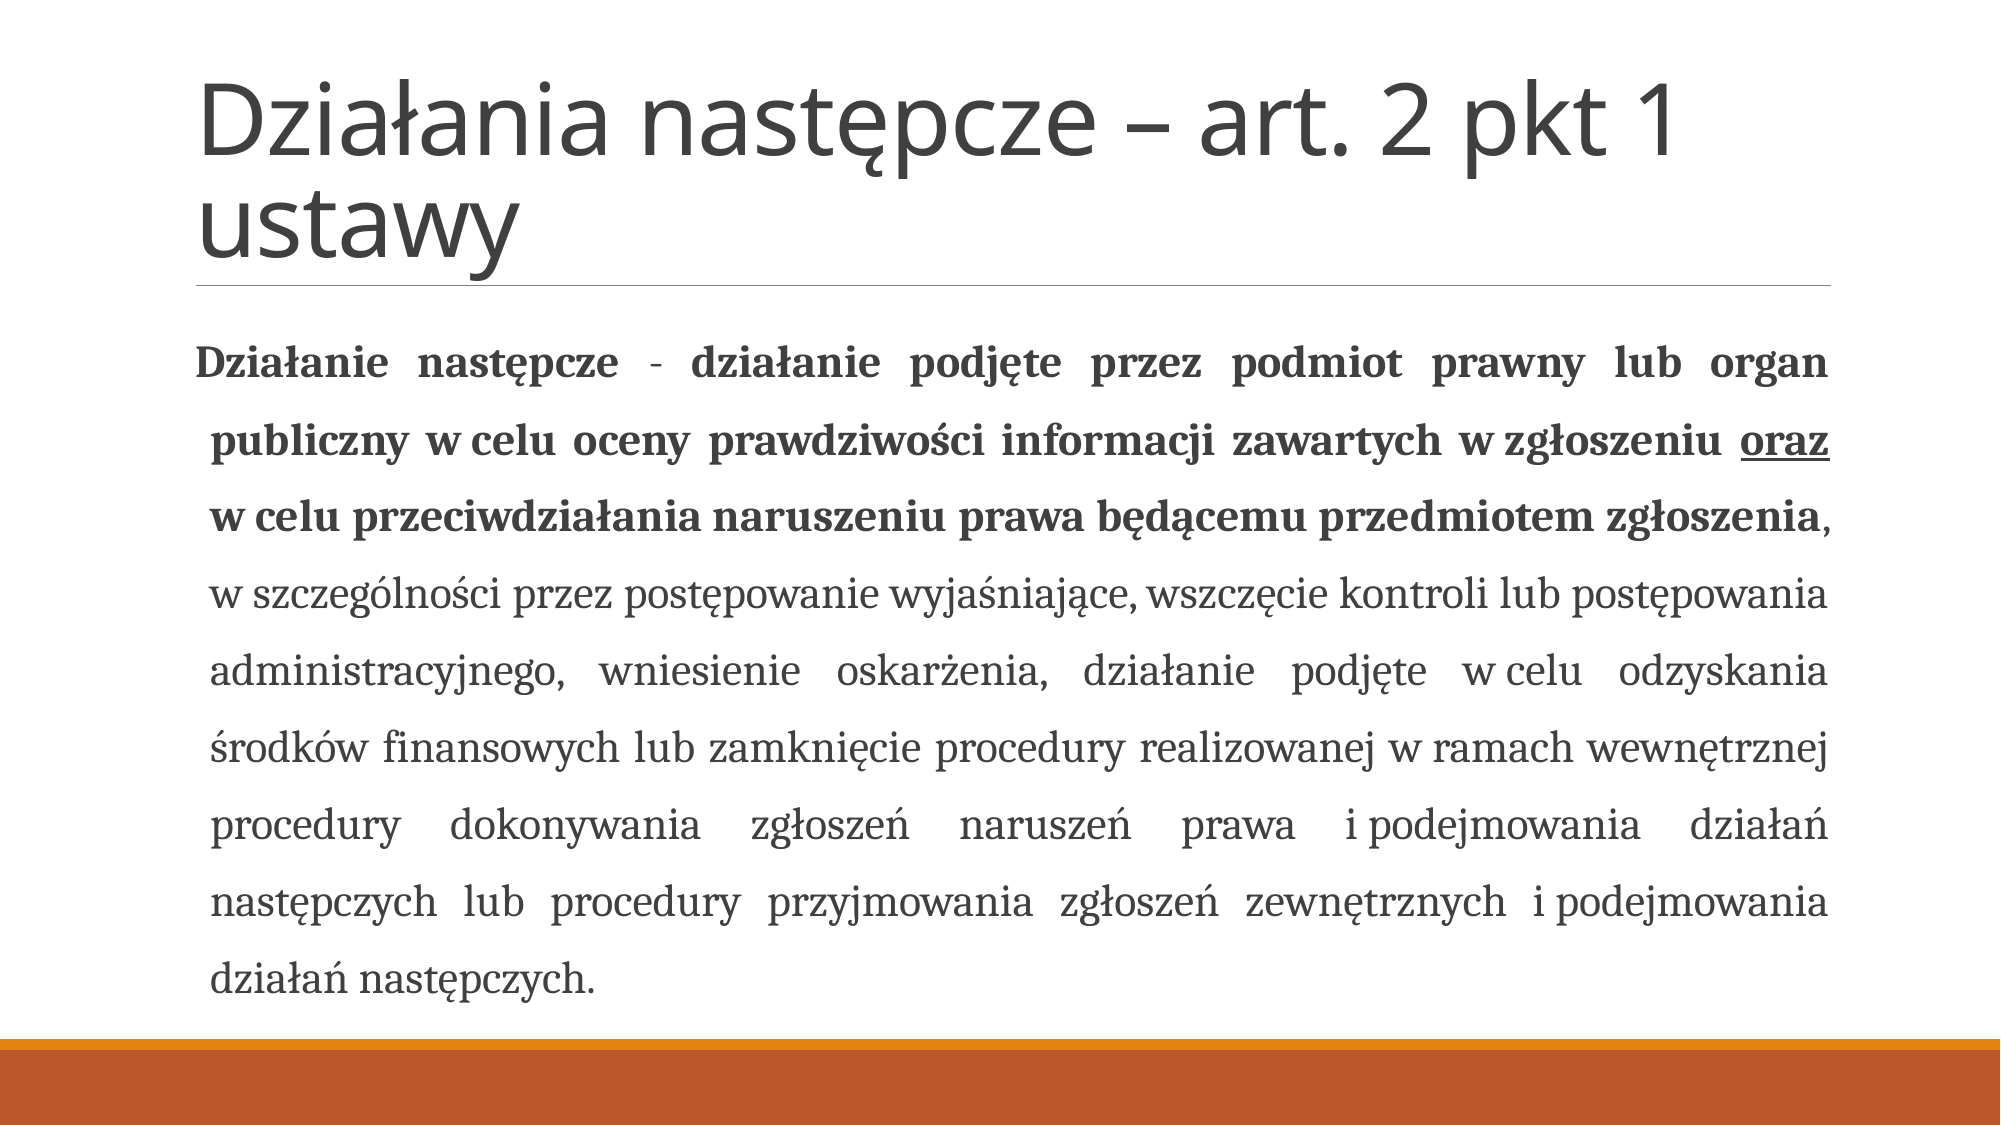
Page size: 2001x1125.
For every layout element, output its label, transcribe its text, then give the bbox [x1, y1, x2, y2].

title Działania następcze – art. 2 pkt 1 ustawy [180, 47, 1831, 286]
list Działanie następcze - działanie podjęte przez podmiot prawny lub organ publiczny w celu oceny prawdziwości informacji zawartych w zgłoszeniu oraz w celu przeciwdziałania naruszeniu prawa będącemu przedmiotem zgłoszenia, w szczególności przez postępowanie wyjaśniające, wszczęcie kontroli lub postępowania administracyjnego, wniesienie oskarżenia, działanie podjęte w celu odzyskania środków finansowych lub zamknięcie procedury realizowanej w ramach wewnętrznej procedury dokonywania zgłoszeń naruszeń prawa i podejmowania działań następczych lub procedury przyjmowania zgłoszeń zewnętrznych i podejmowania działań następczych. [180, 302, 1831, 1016]
